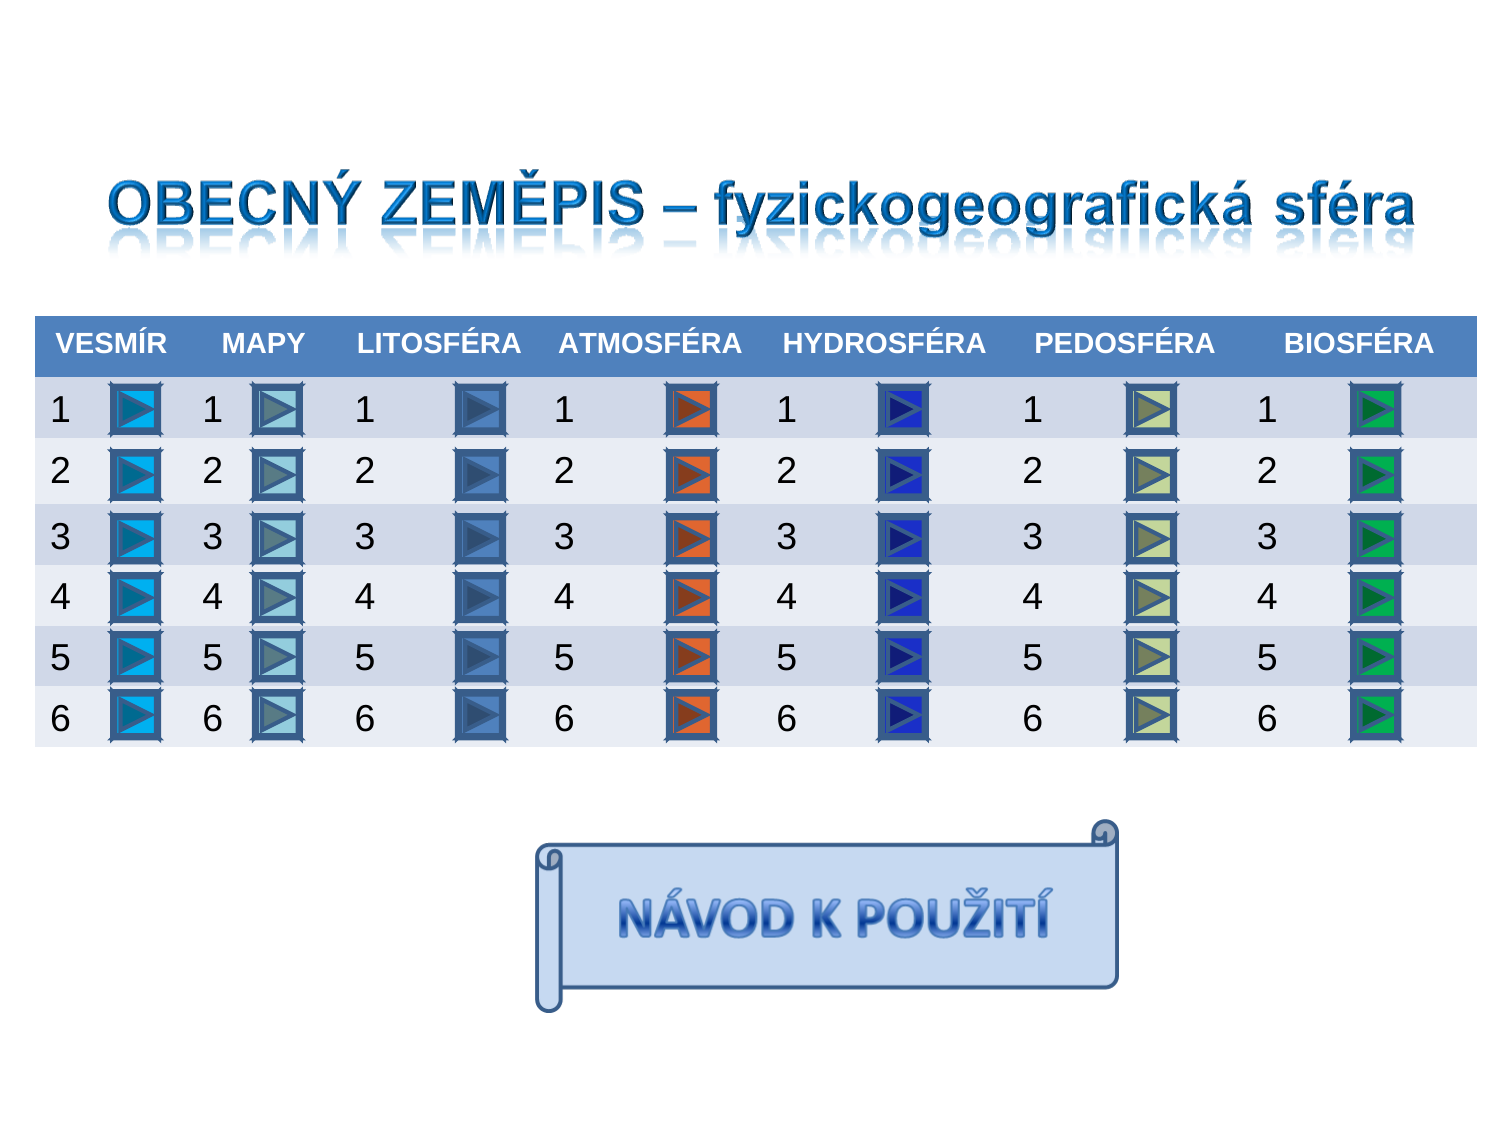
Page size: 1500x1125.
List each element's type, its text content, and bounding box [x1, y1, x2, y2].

table_cell 6 [188, 686, 340, 747]
table_cell 1 [188, 377, 340, 438]
table_header BIOSFÉRA [1242, 316, 1477, 377]
table_cell 6 [1008, 686, 1242, 747]
table_cell 3 [539, 504, 762, 565]
table_cell 5 [188, 626, 340, 686]
text_box [669, 385, 715, 433]
text_box [458, 574, 504, 622]
text_box [113, 385, 160, 433]
table_cell 1 [340, 377, 539, 438]
table_header LITOSFÉRA [340, 316, 539, 377]
text_box [669, 515, 715, 563]
table_cell 4 [1242, 565, 1477, 626]
table_cell 2 [188, 438, 340, 504]
table_header PEDOSFÉRA [1008, 316, 1242, 377]
text_box [881, 385, 927, 433]
table_cell 3 [340, 504, 539, 565]
text_box [881, 451, 927, 499]
table_cell 1 [1242, 377, 1477, 438]
text_box [255, 574, 301, 622]
text_box [881, 515, 927, 563]
table_cell 5 [762, 626, 1008, 686]
table_cell 2 [35, 438, 188, 504]
text_box [669, 574, 715, 622]
text_box [1129, 574, 1176, 622]
table_cell 2 [762, 438, 1008, 504]
table_cell 5 [1242, 626, 1477, 686]
text_box [458, 515, 504, 563]
table_cell 4 [188, 565, 340, 626]
text_box [52, 137, 1472, 309]
table_cell 6 [35, 686, 188, 747]
table_cell 6 [1242, 686, 1477, 747]
text_box [1129, 451, 1176, 499]
table_cell 1 [762, 377, 1008, 438]
text_box [669, 451, 715, 499]
text_box [1353, 451, 1400, 499]
text_box [1353, 691, 1400, 739]
table_cell 4 [1008, 565, 1242, 626]
text_box [255, 633, 301, 681]
text_box [113, 691, 160, 739]
text_box [669, 633, 715, 681]
text_box [113, 574, 160, 622]
table_cell 4 [340, 565, 539, 626]
table_cell 4 [35, 565, 188, 626]
text_box [113, 633, 160, 681]
text_box [881, 574, 927, 622]
text_box [255, 451, 301, 499]
table_cell 1 [35, 377, 188, 438]
table_cell 3 [762, 504, 1008, 565]
text_box [1129, 385, 1176, 433]
table_cell 3 [188, 504, 340, 565]
text_box [113, 451, 160, 499]
text_box [255, 691, 301, 739]
table_cell 3 [1242, 504, 1477, 565]
text_box [255, 385, 301, 433]
table_cell 4 [539, 565, 762, 626]
text_box [458, 385, 504, 433]
text_box [1353, 574, 1400, 622]
text_box [458, 451, 504, 499]
table_header MAPY [188, 316, 340, 377]
table_header VESMÍR [35, 316, 188, 377]
table_cell 5 [340, 626, 539, 686]
table_cell 2 [539, 438, 762, 504]
table_cell 5 [35, 626, 188, 686]
text_box [881, 633, 927, 681]
text_box [1129, 633, 1176, 681]
table_cell 6 [340, 686, 539, 747]
text_box [1129, 515, 1176, 563]
text_box [113, 515, 160, 563]
table_cell 2 [340, 438, 539, 504]
text_box [1353, 515, 1400, 563]
table_cell 4 [762, 565, 1008, 626]
text_box [669, 691, 715, 739]
table_cell 5 [1008, 626, 1242, 686]
text_box [458, 633, 504, 681]
table_header HYDROSFÉRA [762, 316, 1008, 377]
table_cell 3 [35, 504, 188, 565]
table_cell 6 [762, 686, 1008, 747]
table_cell 2 [1008, 438, 1242, 504]
text_box [1129, 691, 1176, 739]
table_cell 5 [539, 626, 762, 686]
table_cell 1 [539, 377, 762, 438]
text_box [255, 515, 301, 563]
picture [534, 818, 1120, 1015]
text_box [1353, 385, 1400, 433]
text_box [458, 691, 504, 739]
table_cell 1 [1008, 377, 1242, 438]
table_cell 2 [1242, 438, 1477, 504]
table_cell 3 [1008, 504, 1242, 565]
table_cell 6 [539, 686, 762, 747]
text_box [881, 691, 927, 739]
table_header ATMOSFÉRA [539, 316, 762, 377]
text_box [1353, 633, 1400, 681]
